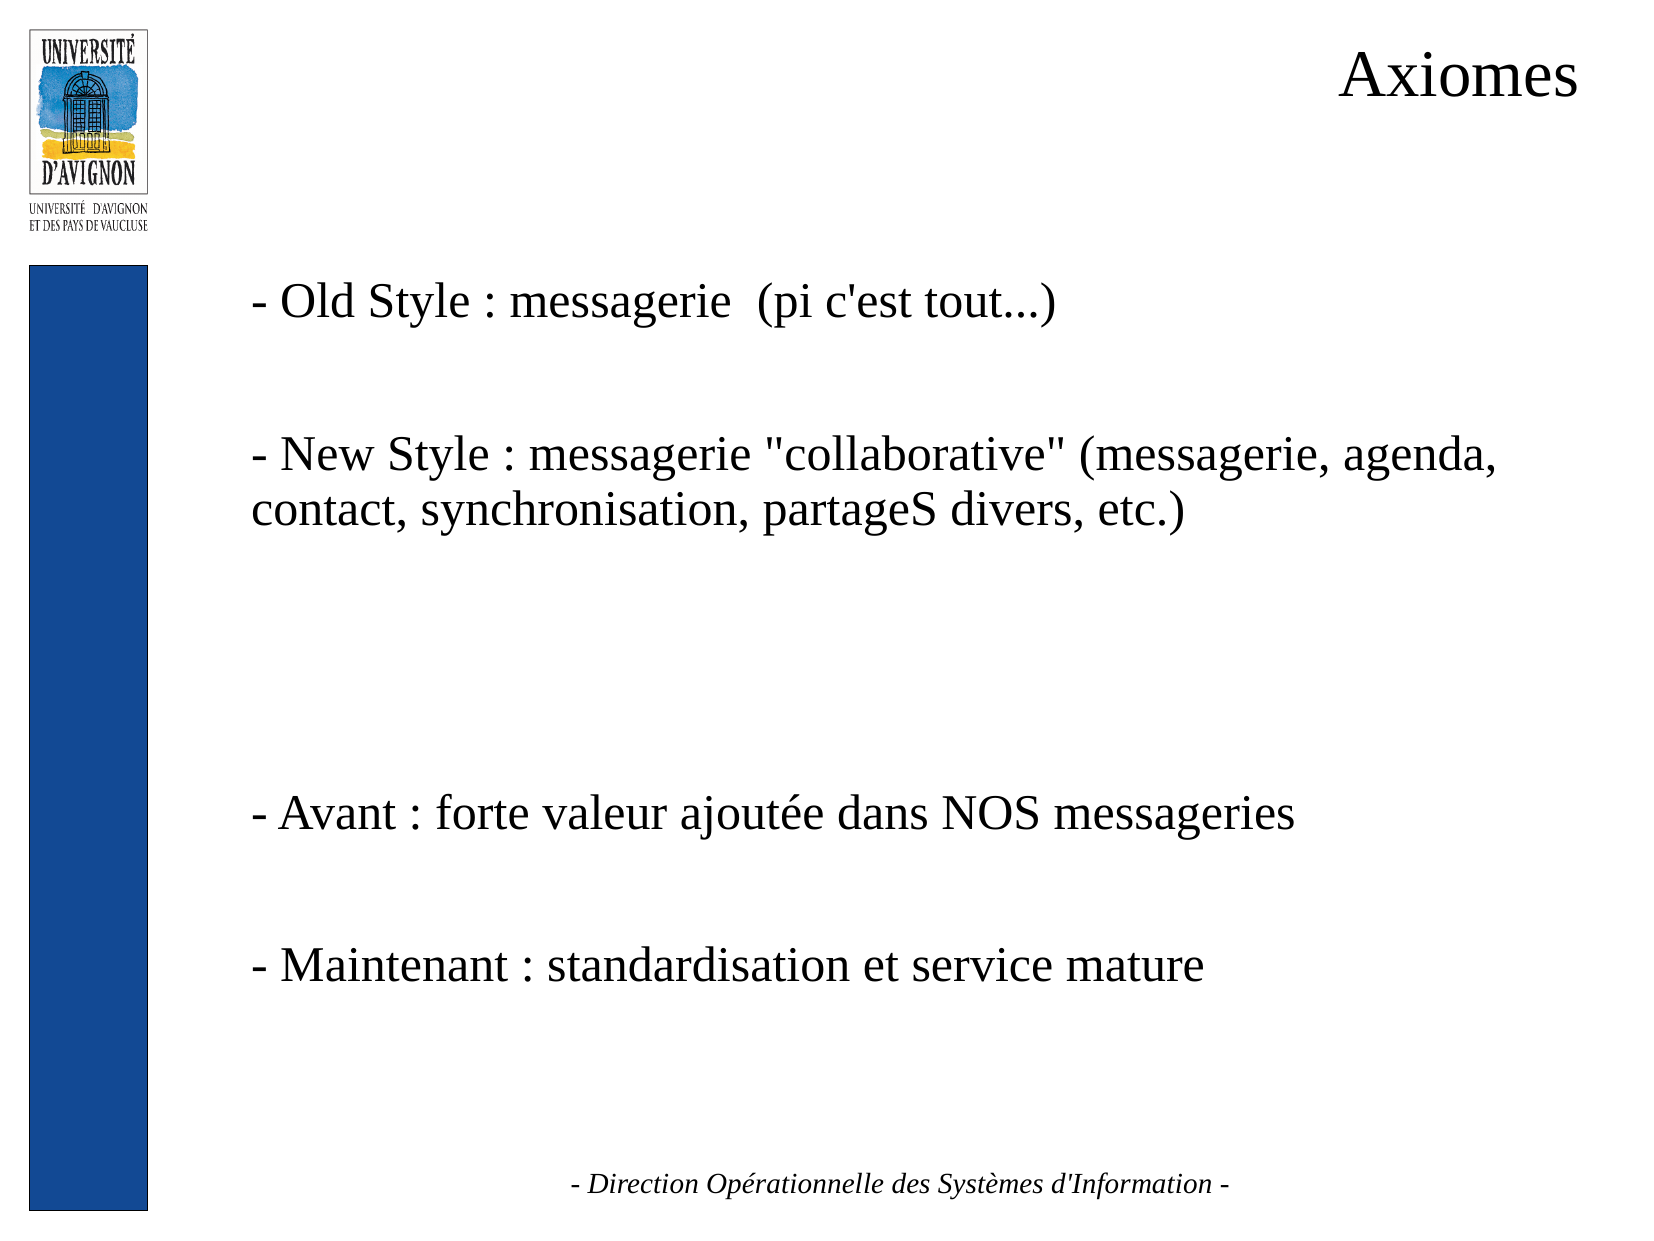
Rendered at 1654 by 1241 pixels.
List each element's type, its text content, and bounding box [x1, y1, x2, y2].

text_box - Old Style : messagerie (pi c'est tout...) - New Style : messagerie "collaborative" (messagerie, agenda, contact, synchronisation, partageS divers, etc.) - Avant : forte valeur ajoutée dans NOS messageries - Maintenant : standardisation et service mature [236, 265, 1536, 1077]
text_box [29, 265, 148, 1211]
text_box - Direction Opérationnelle des Systèmes d'Information - [236, 1160, 1566, 1208]
text_box Axiomes [177, 29, 1595, 119]
picture [29, 29, 148, 236]
